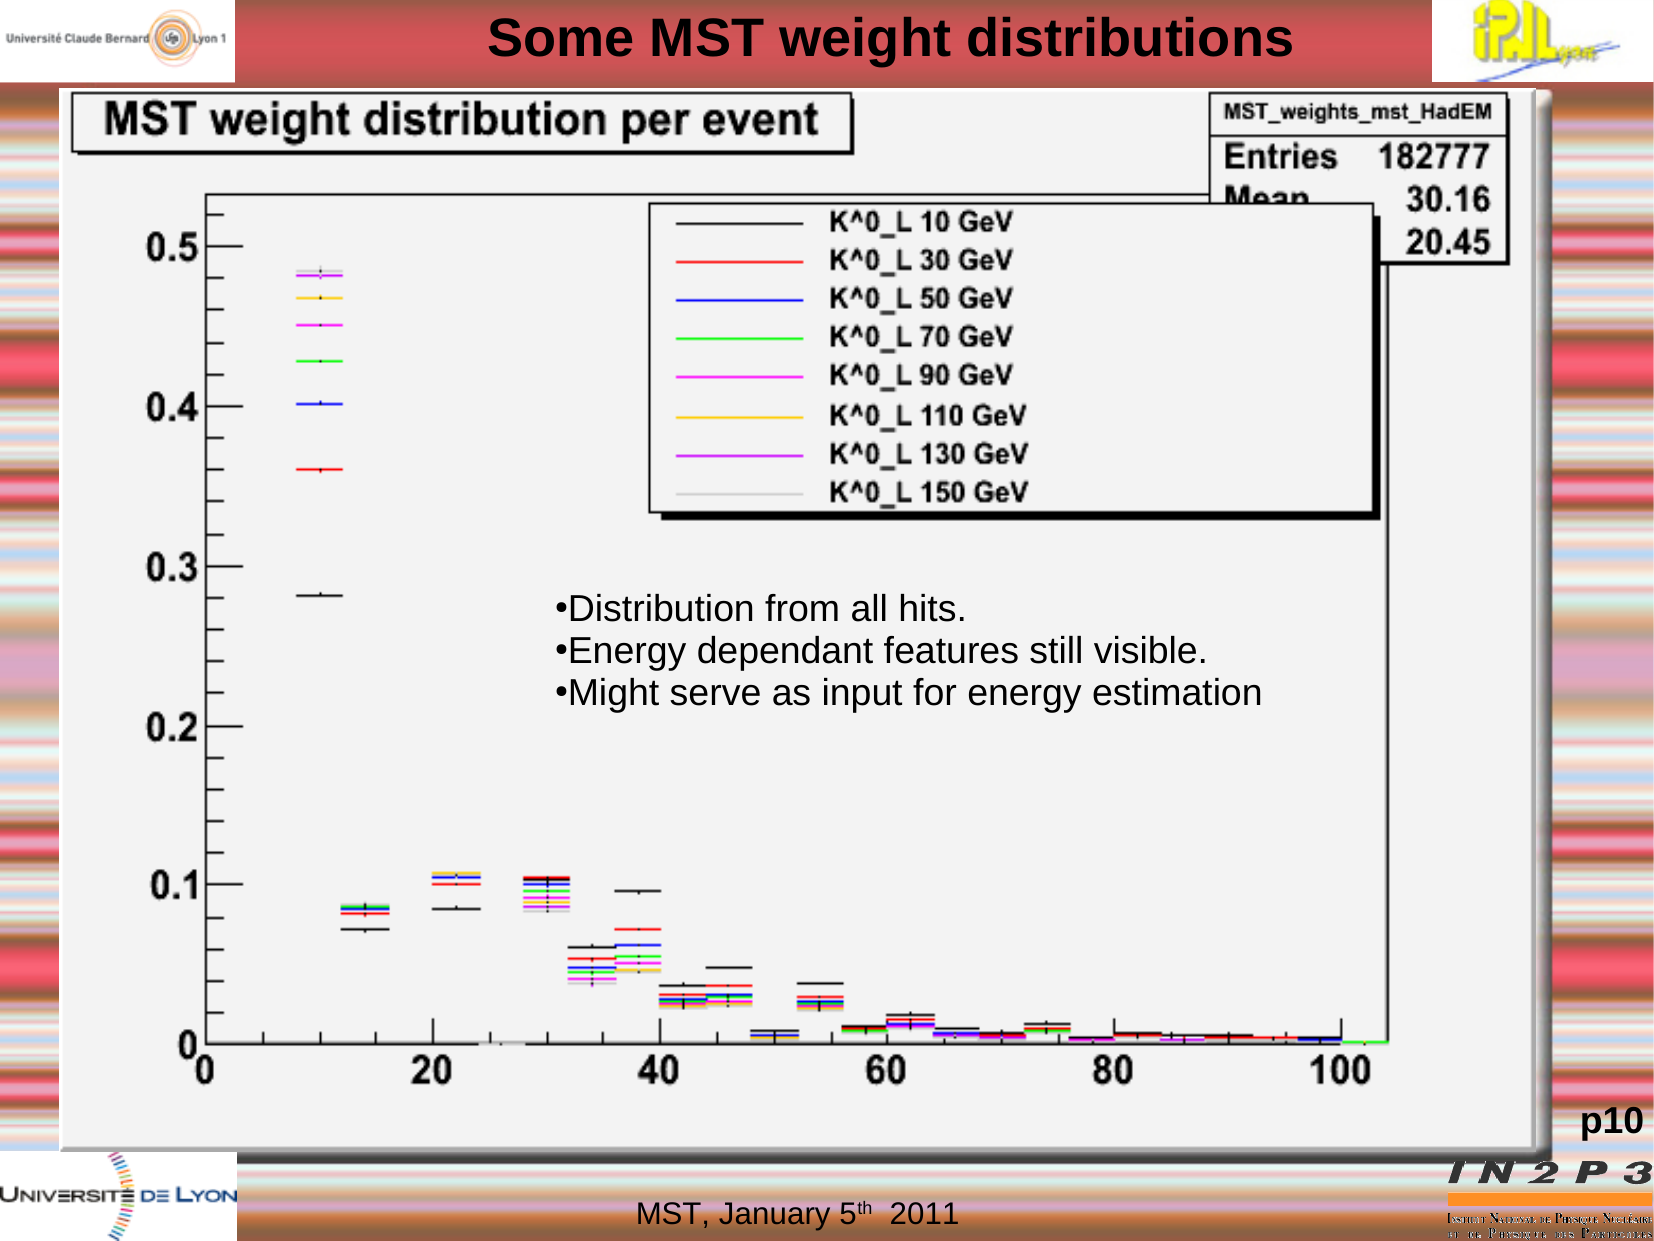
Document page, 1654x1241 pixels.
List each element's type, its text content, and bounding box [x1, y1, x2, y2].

picture [0, 0, 1654, 1241]
text_box Some MST weight distributions [472, 0, 1312, 88]
text_box Distribution from all hits. Energy dependant features still visible. Might serve as input for energy estimation [539, 580, 1278, 722]
